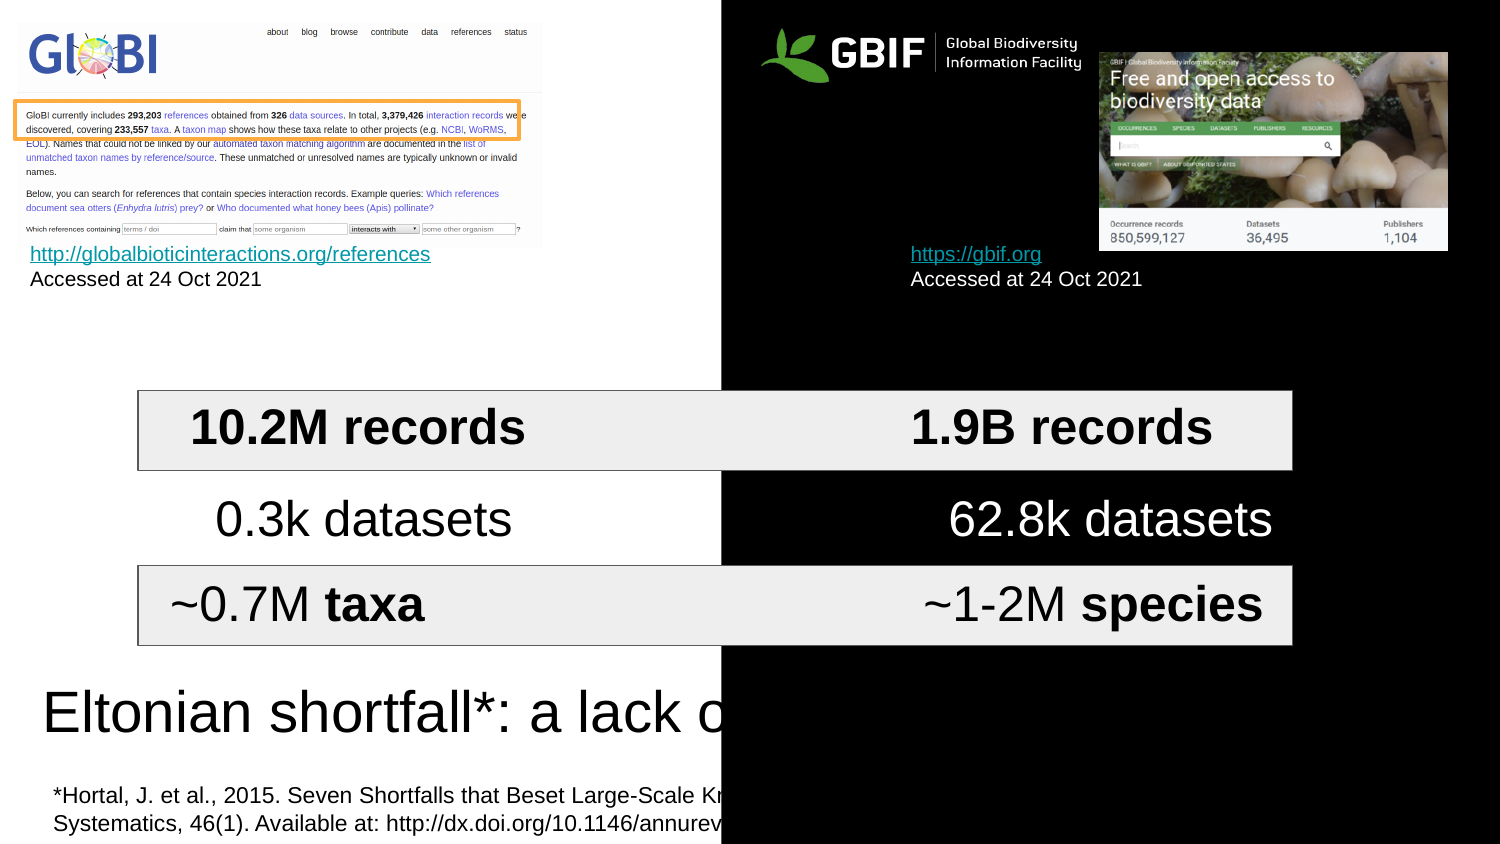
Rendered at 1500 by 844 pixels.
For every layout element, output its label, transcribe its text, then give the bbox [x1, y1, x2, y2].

picture [1099, 52, 1448, 251]
text_box 62.8k datasets [933, 471, 1354, 559]
picture [17, 103, 517, 137]
text_box Eltonian shortfall*: a lack of species-interaction records [0, 658, 1500, 768]
text_box [138, 565, 155, 646]
text_box 10.2M records [175, 379, 554, 515]
picture [761, 28, 1081, 83]
text_box 0.3k datasets [200, 471, 557, 607]
text_box *Hortal, J. et al., 2015. Seven Shortfalls that Beset Large-Scale Knowledge of Biodiversity. Annual Review of Ecology, Evolution, and Systematics, 46(1). Available at: http://dx.doi.org/10.1146/annurev-ecolsys-112414-054400. [38, 766, 1500, 844]
text_box http://globalbioticinteractions.org/references Accessed at 24 Oct 2021 [14, 225, 519, 312]
text_box [524, 0, 1500, 658]
text_box 1.9B records [895, 379, 1317, 515]
picture [17, 22, 542, 248]
text_box ~0.7M taxa [155, 556, 524, 658]
text_box [138, 390, 175, 471]
text_box ~1-2M species [908, 556, 1308, 658]
text_box https://gbif.org Accessed at 24 Oct 2021 [895, 225, 1400, 312]
